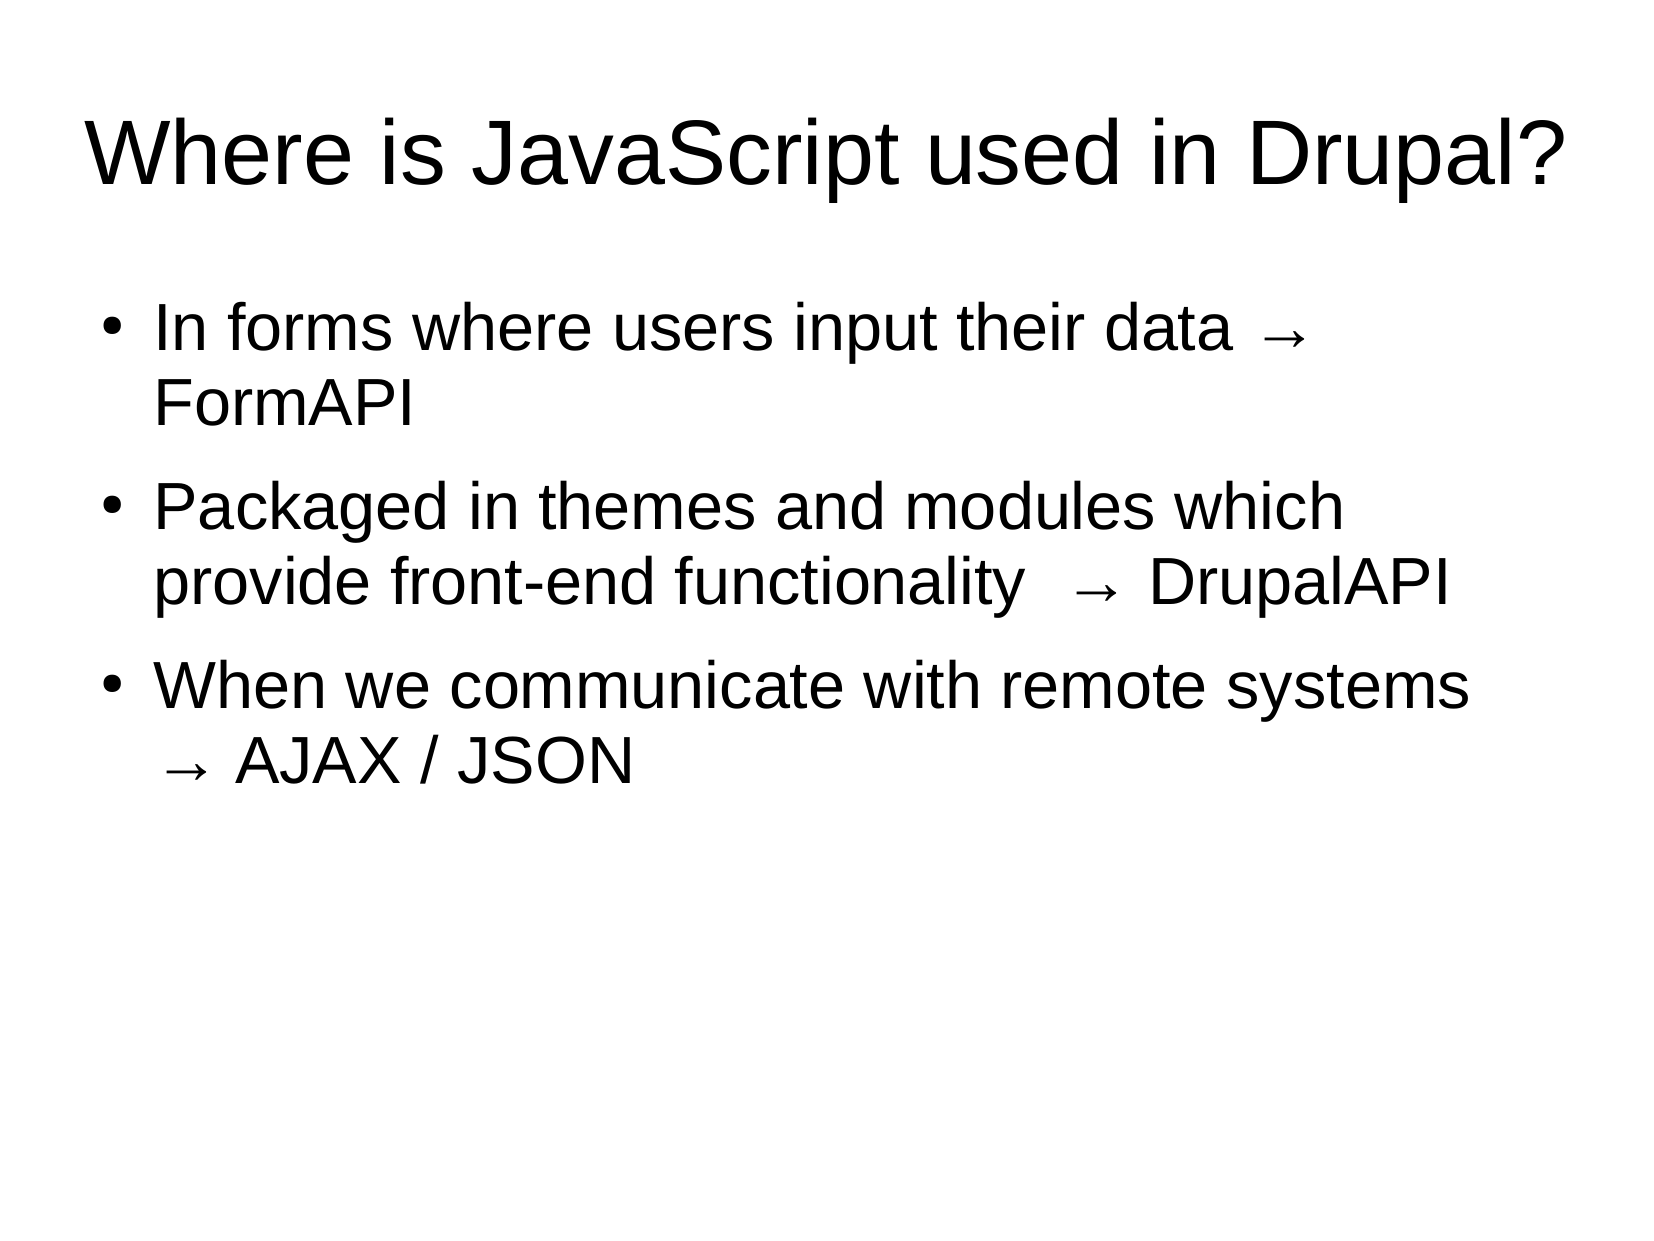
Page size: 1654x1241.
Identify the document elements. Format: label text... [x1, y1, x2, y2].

title Where is JavaScript used in Drupal? [82, 49, 1571, 257]
list In forms where users input their data → FormAPI Packaged in themes and modules which provide front-end functionality → DrupalAPI When we communicate with remote systems → AJAX / JSON [82, 290, 1538, 1010]
